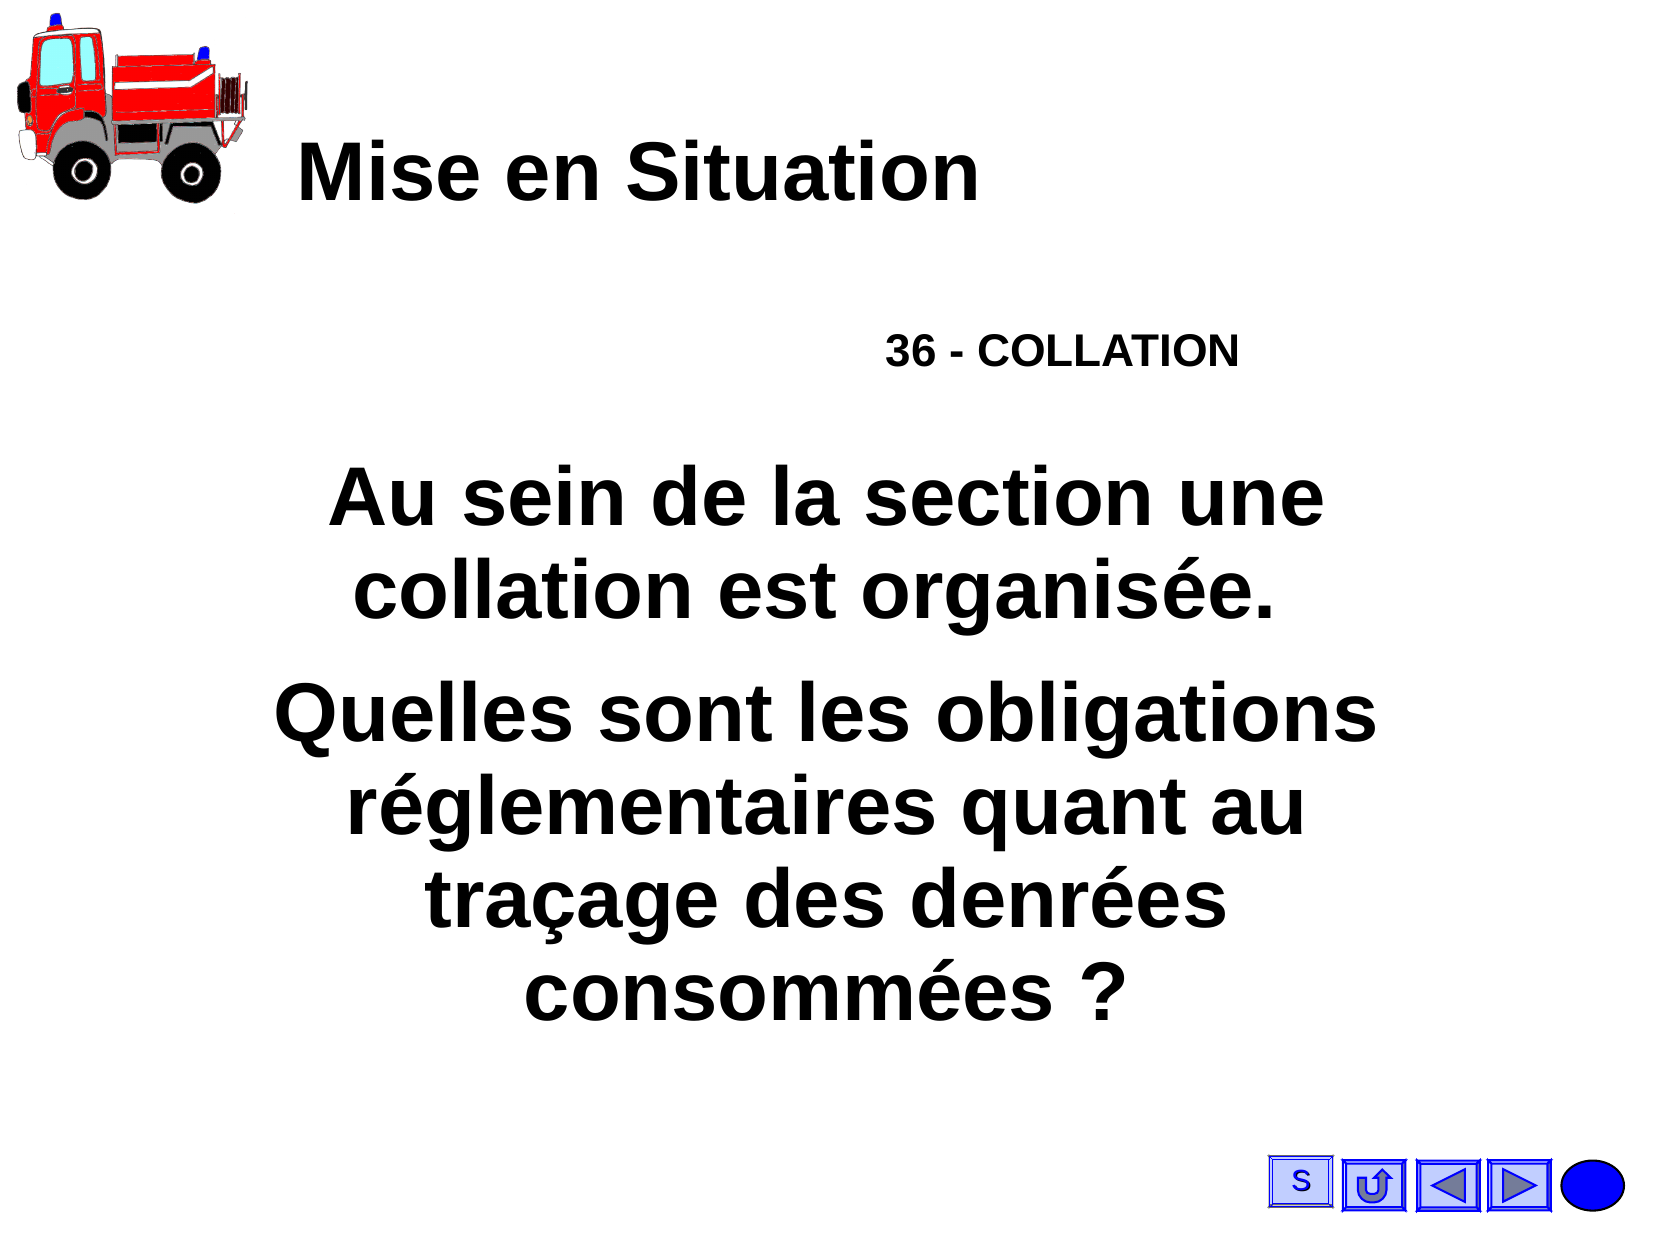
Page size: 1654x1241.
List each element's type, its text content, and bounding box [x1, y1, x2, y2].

text_box [1561, 1160, 1625, 1211]
text_box 36 - COLLATION [885, 324, 1359, 430]
list Au sein de la section une collation est organisée. Quelles sont les obligations réglementaires quant au traçage des denrées consommées ? [177, 442, 1477, 1169]
text_box Mise en Situation [281, 118, 1020, 227]
picture [8, 8, 257, 216]
